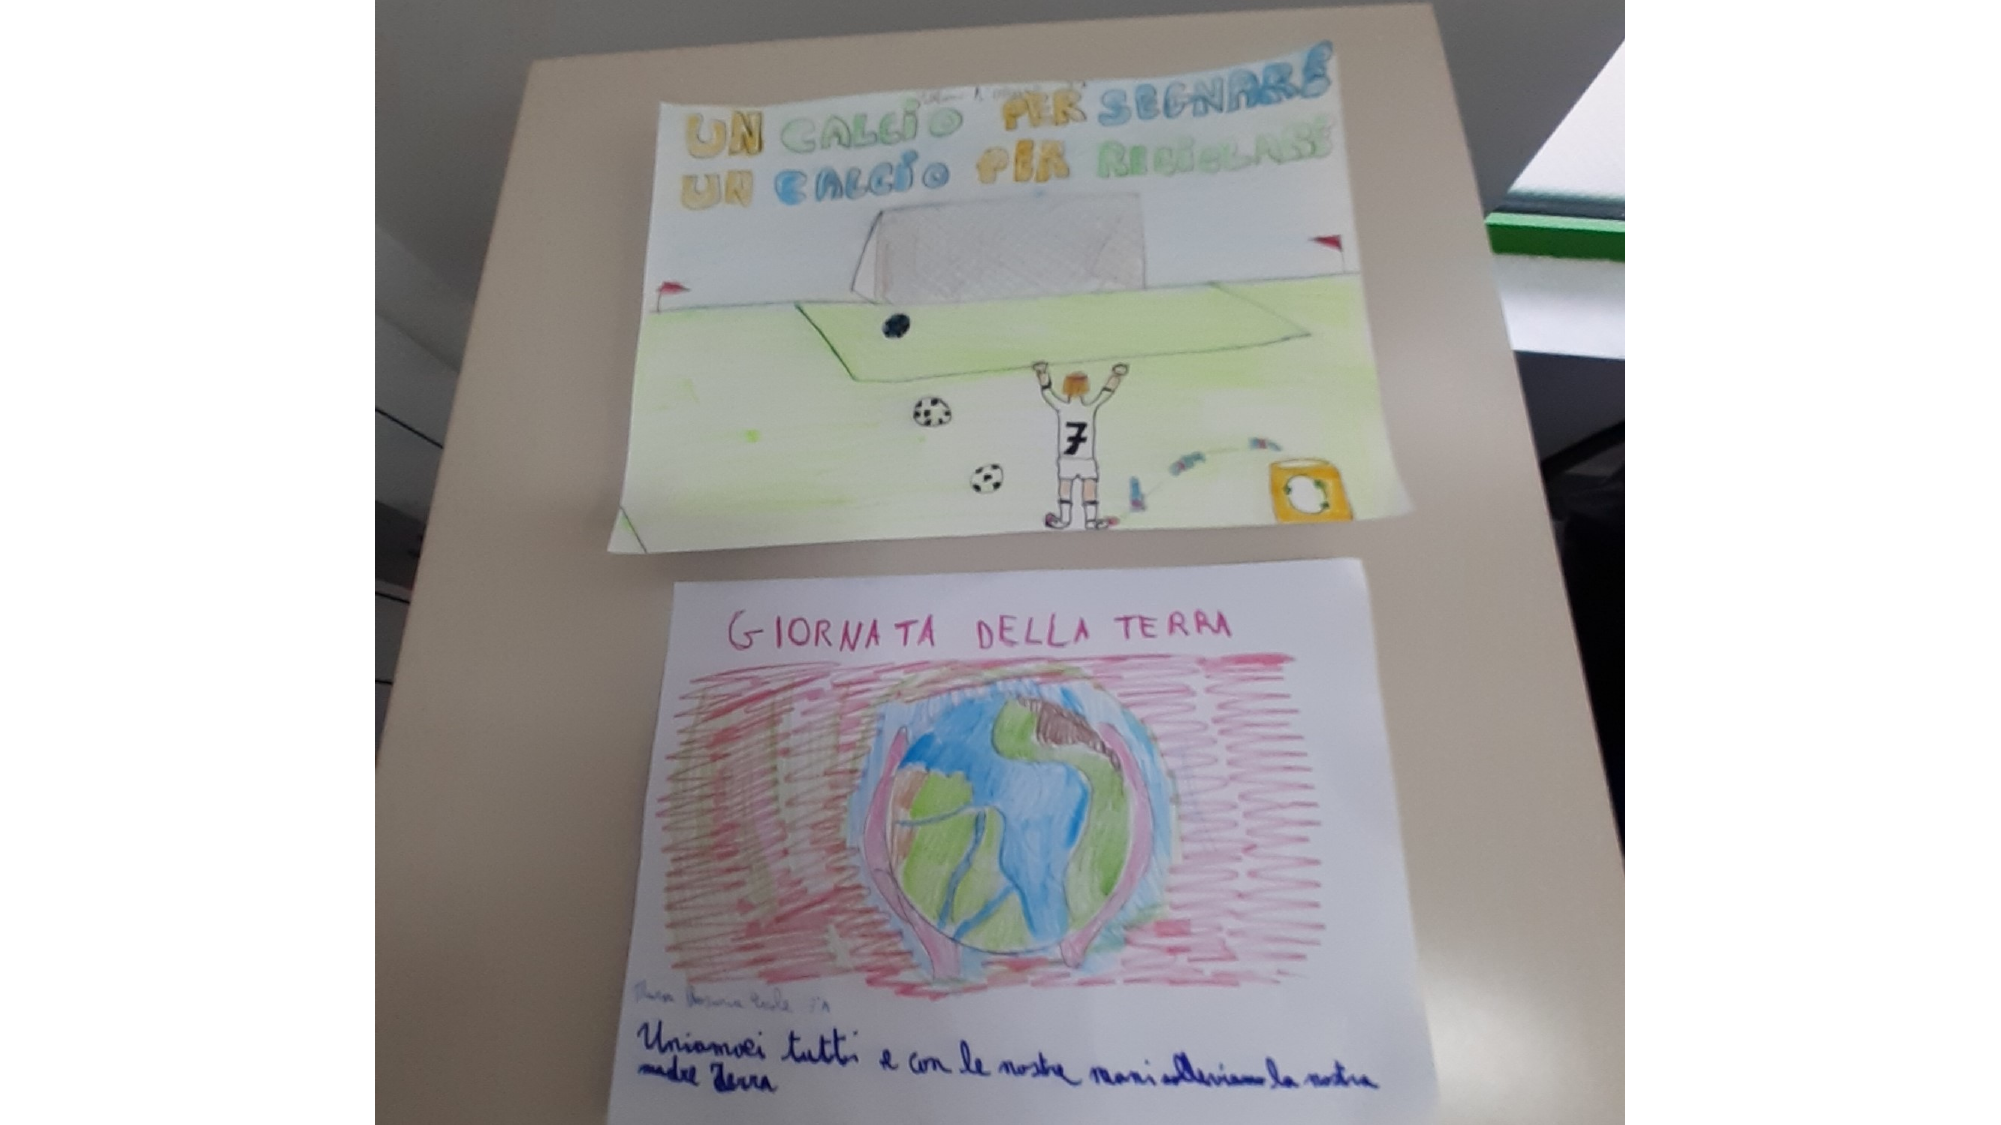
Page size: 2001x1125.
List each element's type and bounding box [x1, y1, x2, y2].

picture [375, 0, 1625, 1125]
